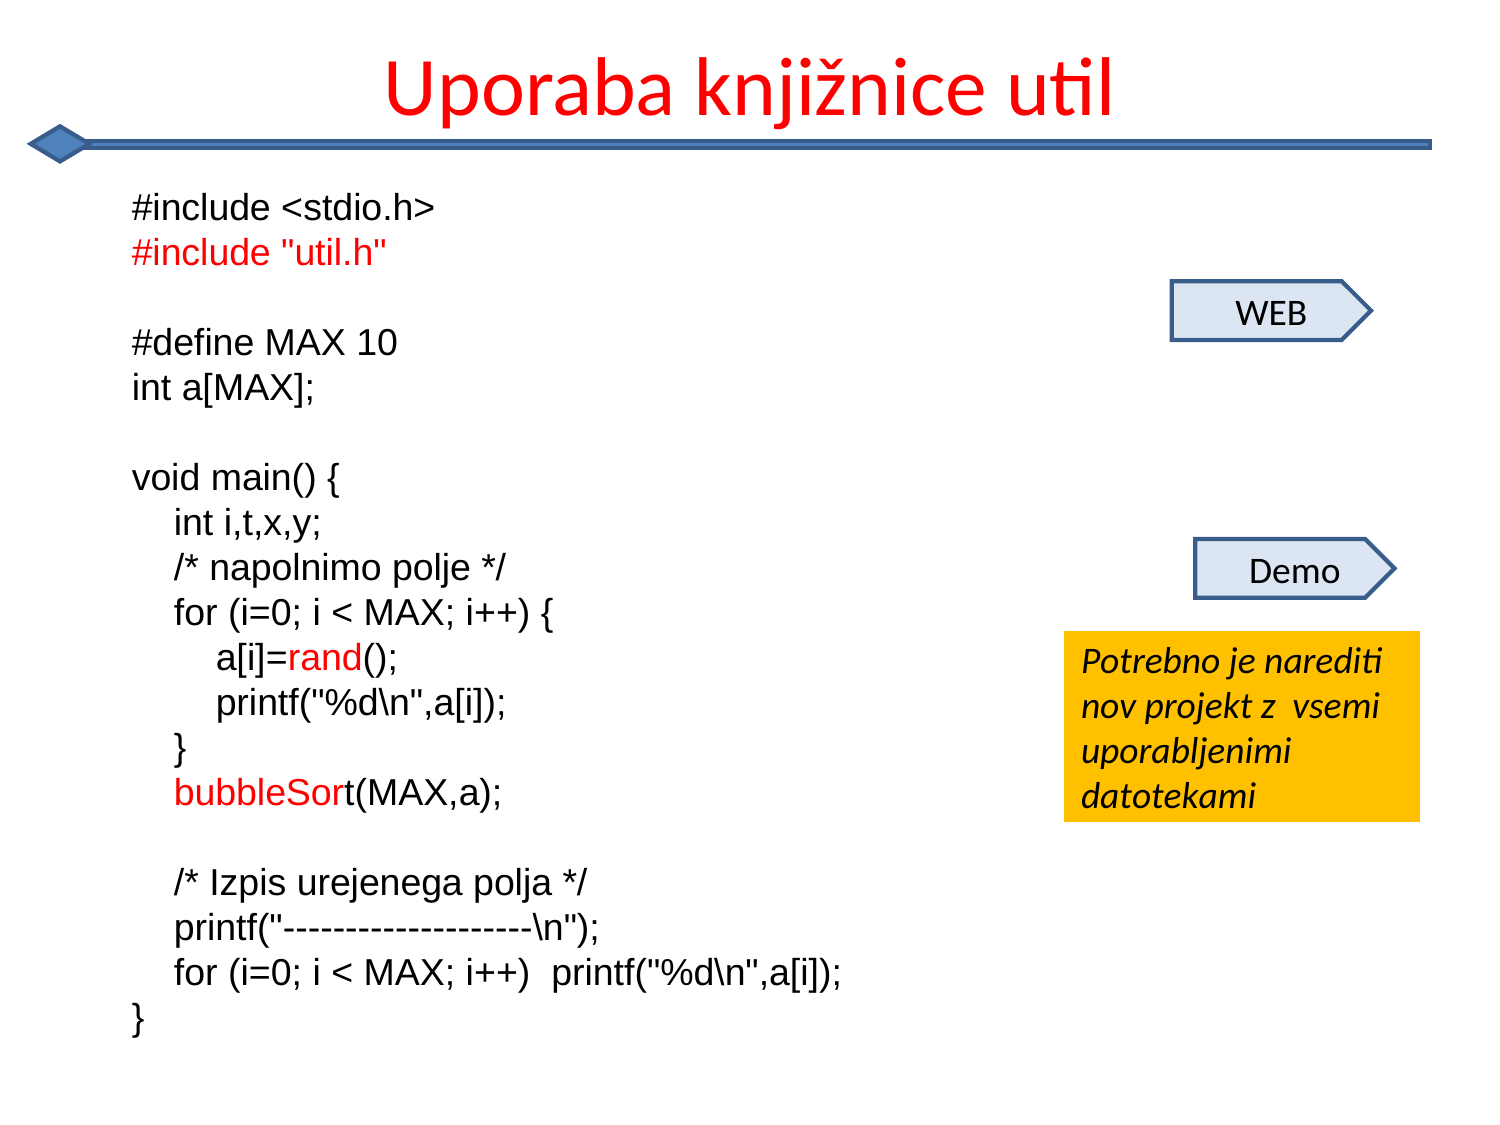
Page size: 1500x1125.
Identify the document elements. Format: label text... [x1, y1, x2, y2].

title Uporaba knjižnice util [75, 23, 1426, 141]
text_box Potrebno je narediti nov projekt z vsemi uporabljenimi datotekami [1066, 632, 1418, 821]
text_box #include <stdio.h> #include "util.h" #define MAX 10 int a[MAX]; void main() { int i,t,x,y; /* napolnimo polje */ for (i=0; i < MAX; i++) { a[i]=rand(); printf("%d\n",a[i]); } bubbleSort(MAX,a); /* Izpis urejenega polja */ printf("--------------------\n"); for (i=0; i < MAX; i++) printf("%d\n",a[i]); } [117, 175, 1383, 1047]
text_box Demo [1195, 539, 1395, 598]
text_box WEB [1171, 281, 1372, 340]
